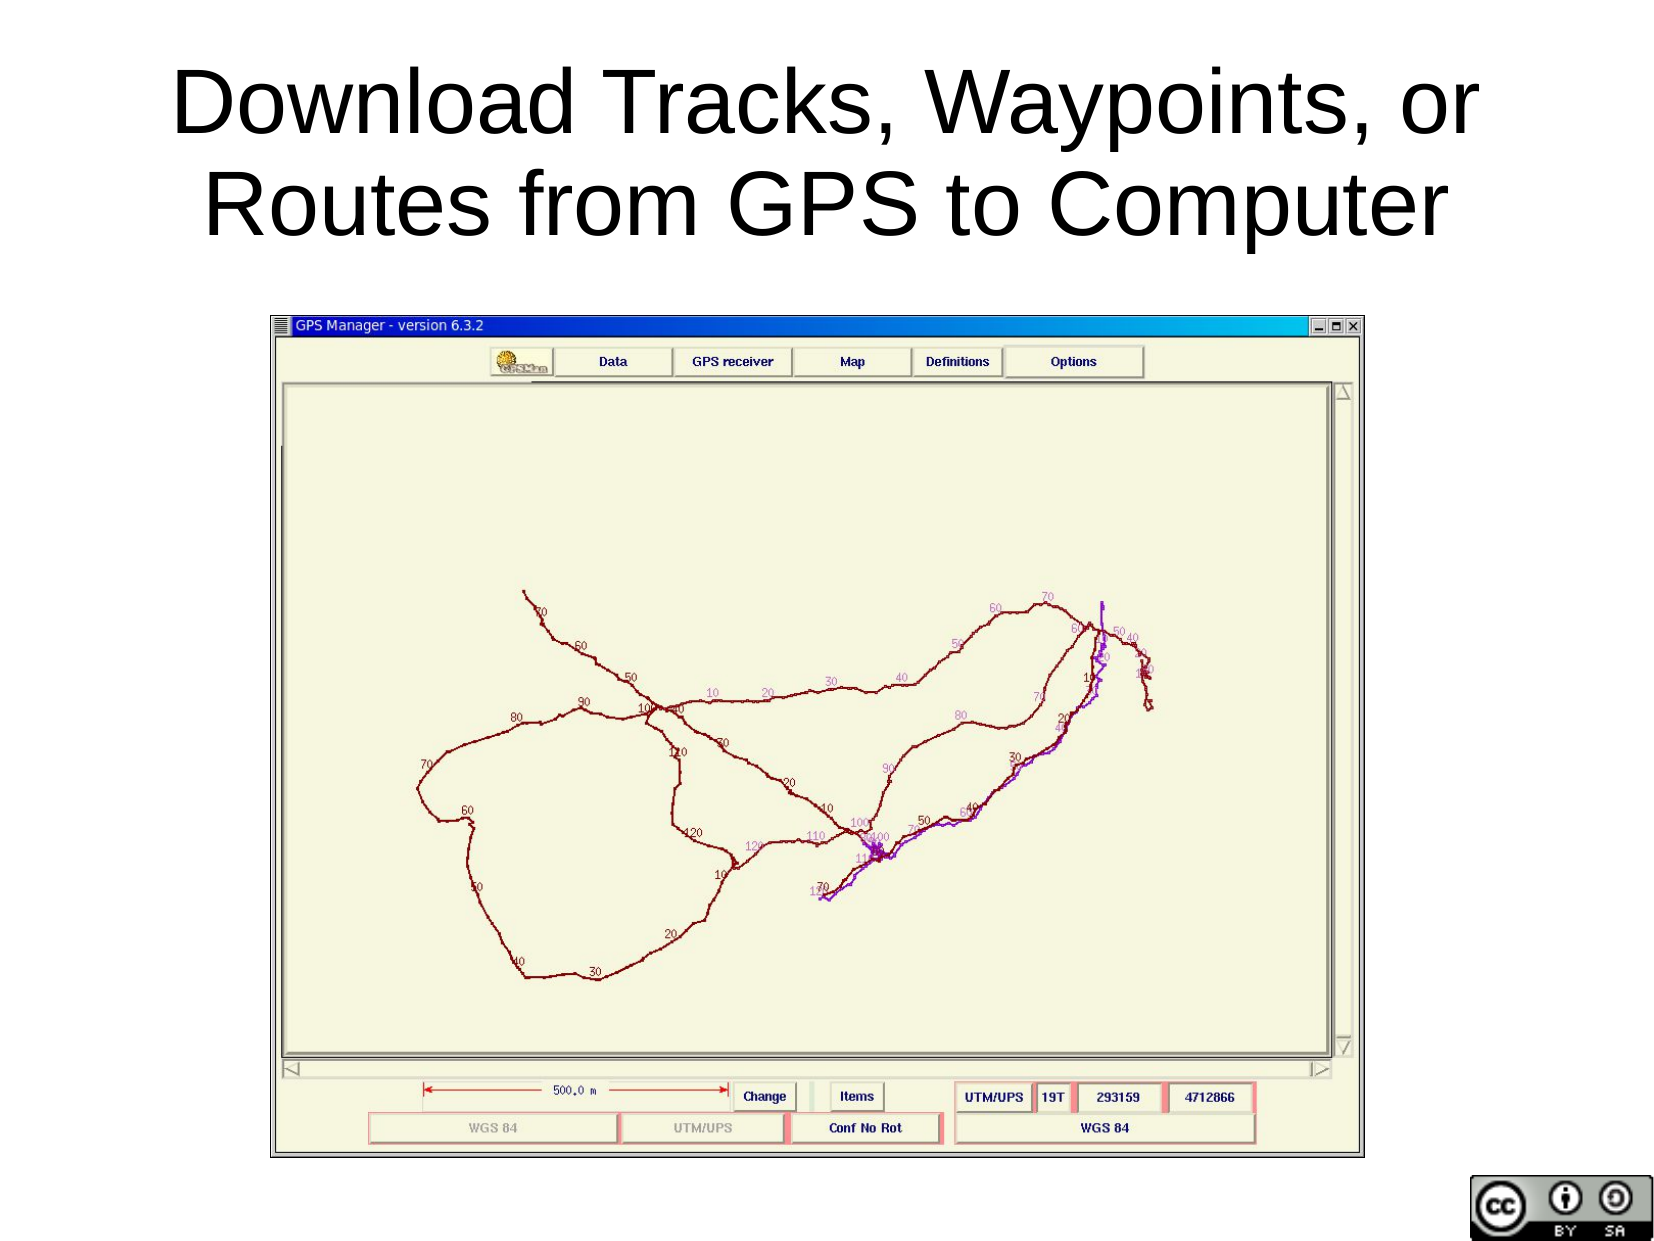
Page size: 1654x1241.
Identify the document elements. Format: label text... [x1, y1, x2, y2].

picture [1470, 1175, 1654, 1241]
picture [270, 315, 1365, 1158]
title Download Tracks, Waypoints, or Routes from GPS to Computer [82, 50, 1571, 256]
